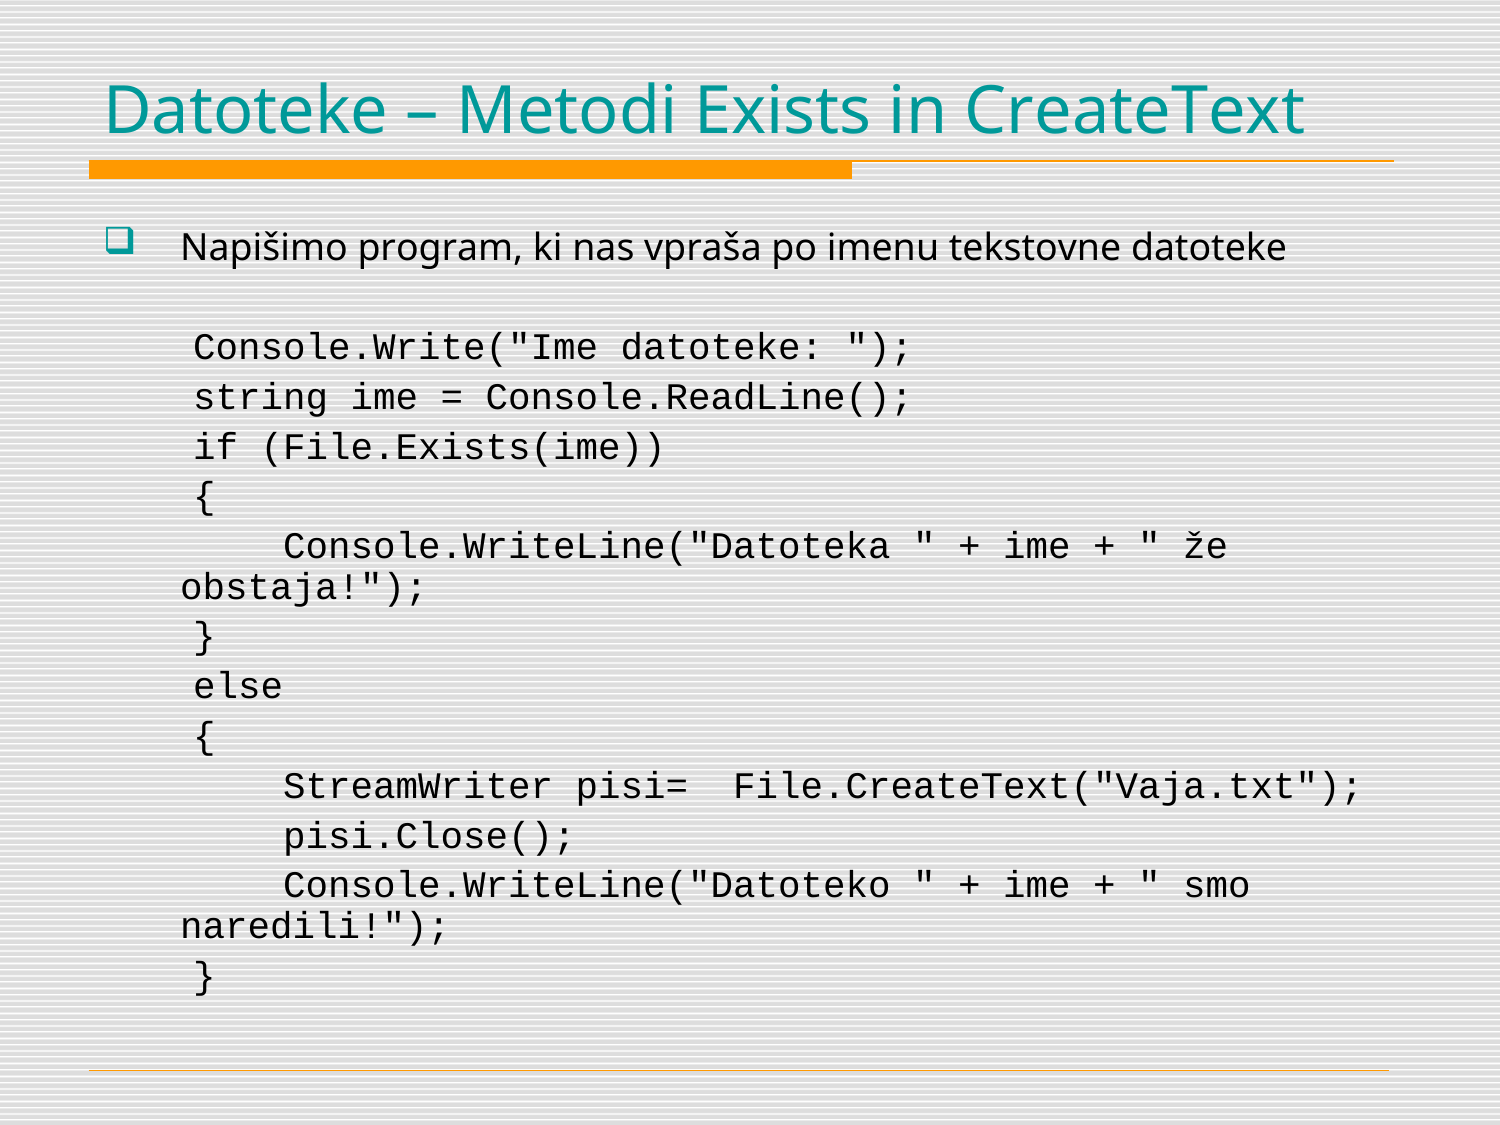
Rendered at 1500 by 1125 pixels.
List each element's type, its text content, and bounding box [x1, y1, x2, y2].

list Napišimo program, ki nas vpraša po imenu tekstovne datoteke Console.Write("Ime datoteke: "); string ime = Console.ReadLine(); if (File.Exists(ime)) { Console.WriteLine("Datoteka " + ime + " že obstaja!"); } else { StreamWriter pisi= File.CreateText("Vaja.txt"); pisi.Close(); Console.WriteLine("Datoteko " + ime + " smo naredili!"); } [88, 220, 1471, 1059]
title Datoteke – Metodi Exists in CreateText [88, 42, 1401, 155]
picture [0, 0, 1500, 1125]
